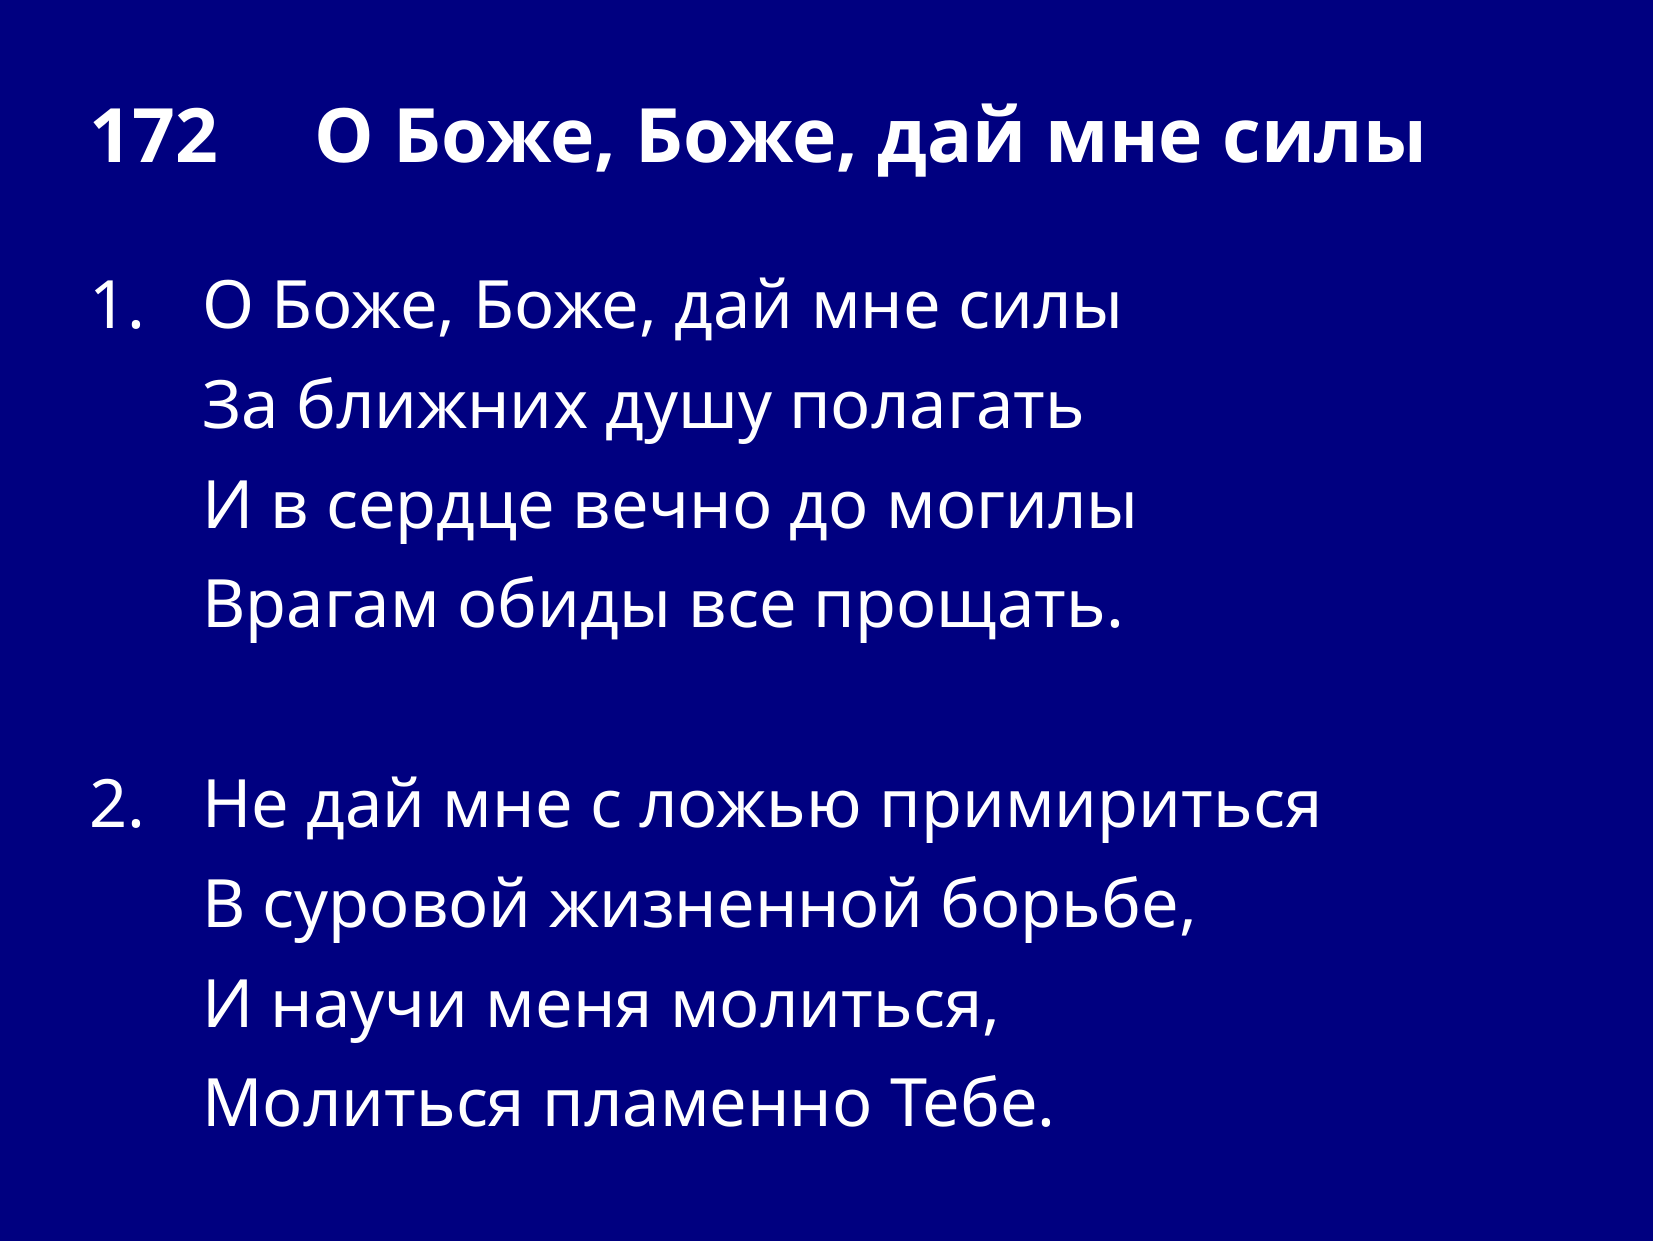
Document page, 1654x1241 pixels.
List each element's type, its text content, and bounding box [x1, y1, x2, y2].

text_box 1. О Боже, Боже, дай мне силы За ближних душу полагать И в сердце вечно до могилы Врагам обиды все прощать. 2. Не дай мне с ложью примириться В суровой жизненной борьбе, И научи меня молиться, Молиться пламенно Тебе. [75, 188, 1576, 1163]
text_box 172 О Боже, Боже, дай мне силы [75, 75, 1653, 188]
